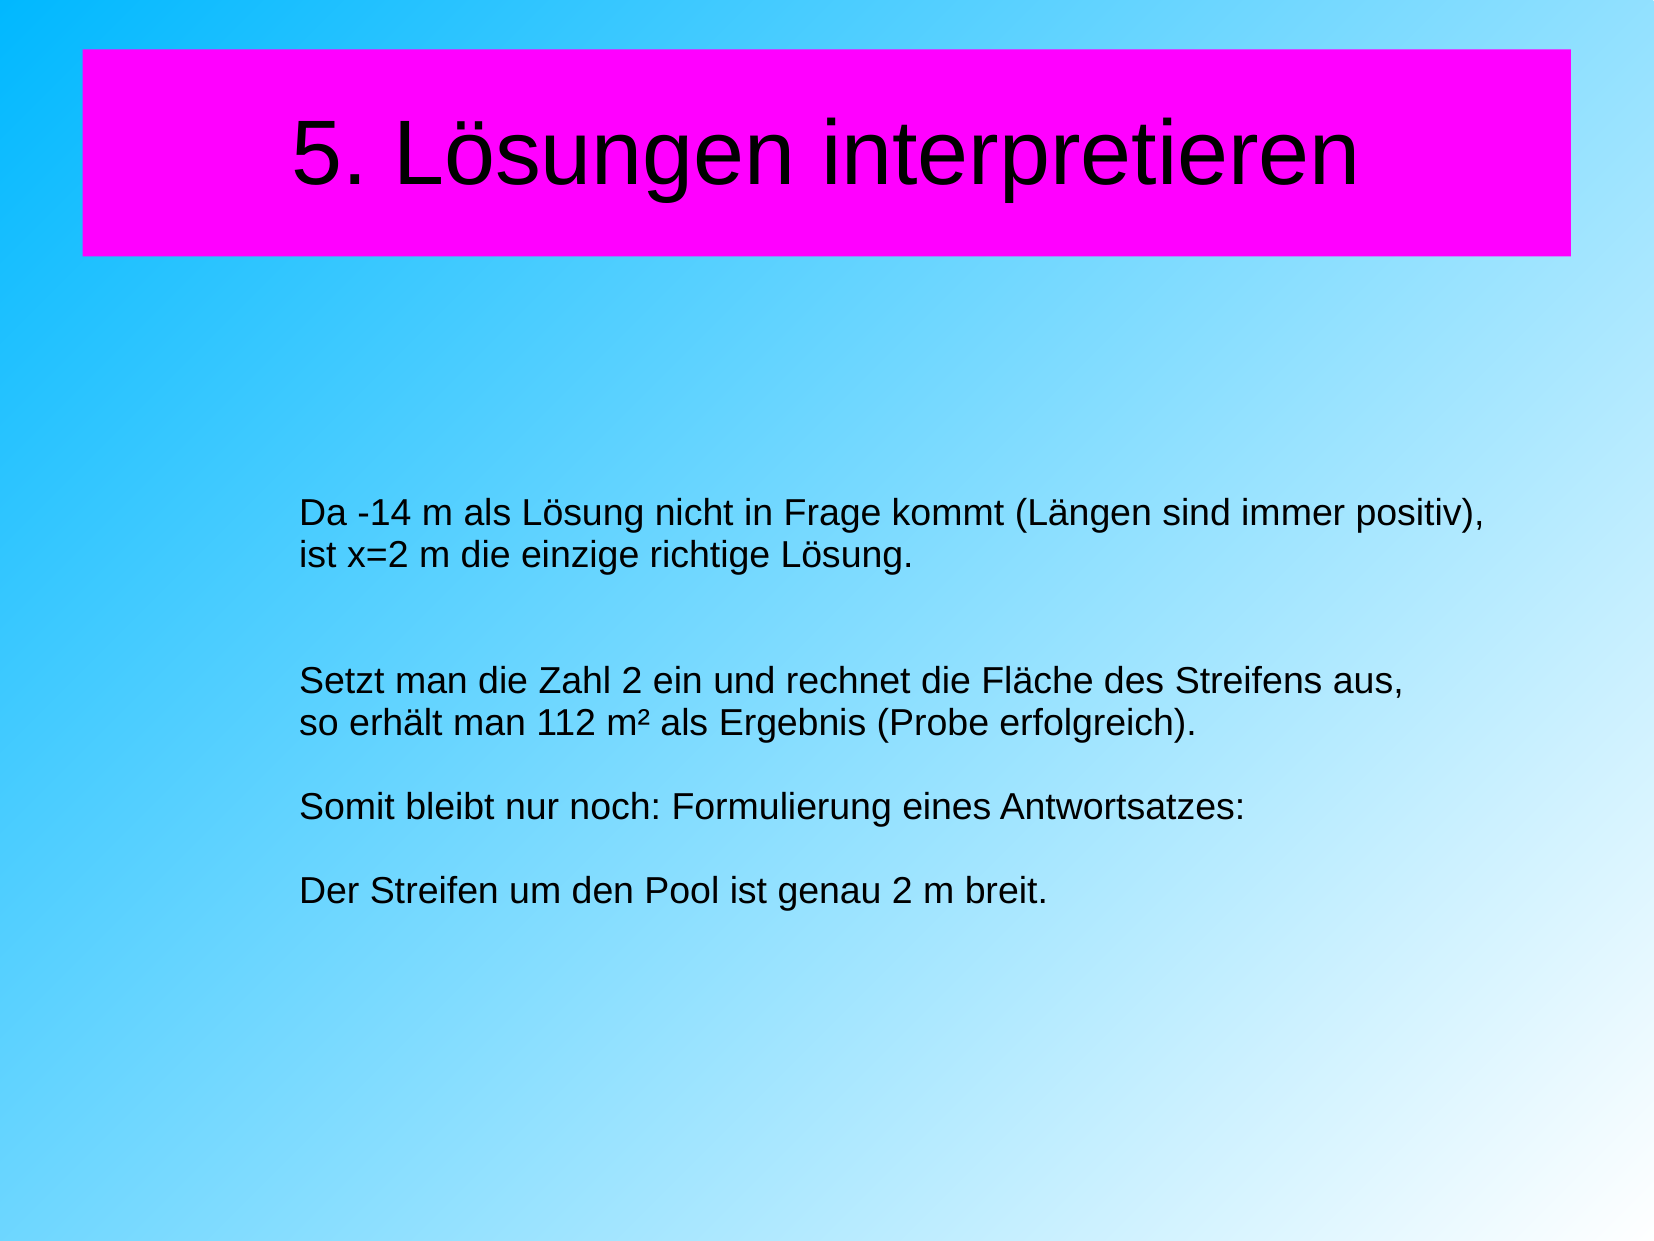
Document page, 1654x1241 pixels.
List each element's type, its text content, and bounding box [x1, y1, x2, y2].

title 5. Lösungen interpretieren [82, 49, 1571, 257]
text_box Da -14 m als Lösung nicht in Frage kommt (Längen sind immer positiv), ist x=2 m die einzige richtige Lösung. Setzt man die Zahl 2 ein und rechnet die Fläche des Streifens aus, so erhält man 112 m² als Ergebnis (Probe erfolgreich). Somit bleibt nur noch: Formulierung eines Antwortsatzes: Der Streifen um den Pool ist genau 2 m breit. [284, 484, 1501, 1003]
